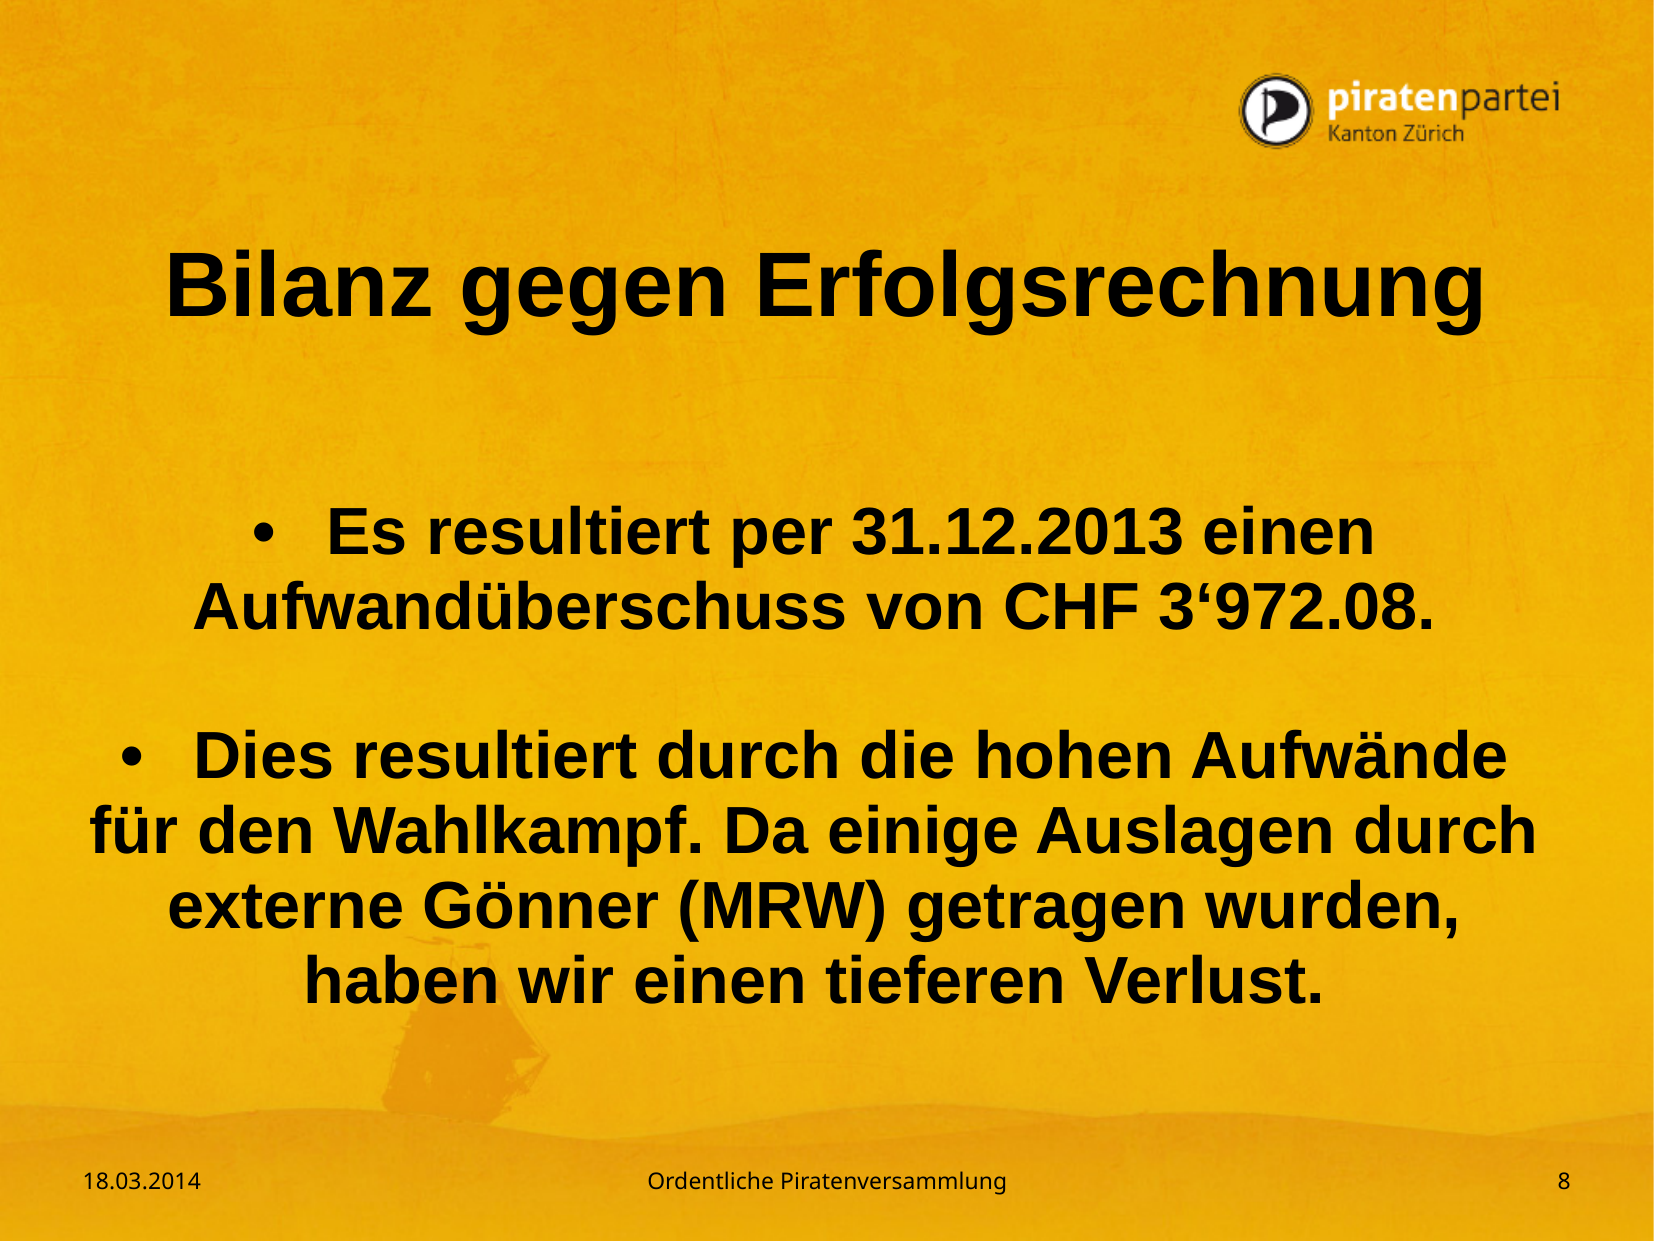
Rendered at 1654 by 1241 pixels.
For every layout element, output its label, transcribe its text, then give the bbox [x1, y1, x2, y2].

title Bilanz gegen Erfolgsrechnung [82, 188, 1571, 382]
picture [0, 0, 1654, 1241]
title • Es resultiert per 31.12.2013 einen Aufwandüberschuss von CHF 3‘972.08. • Dies resultiert durch die hohen Aufwände für den Wahlkampf. Da einige Auslagen durch externe Gönner (MRW) getragen wurden, haben wir einen tieferen Verlust. [70, 389, 1560, 1123]
